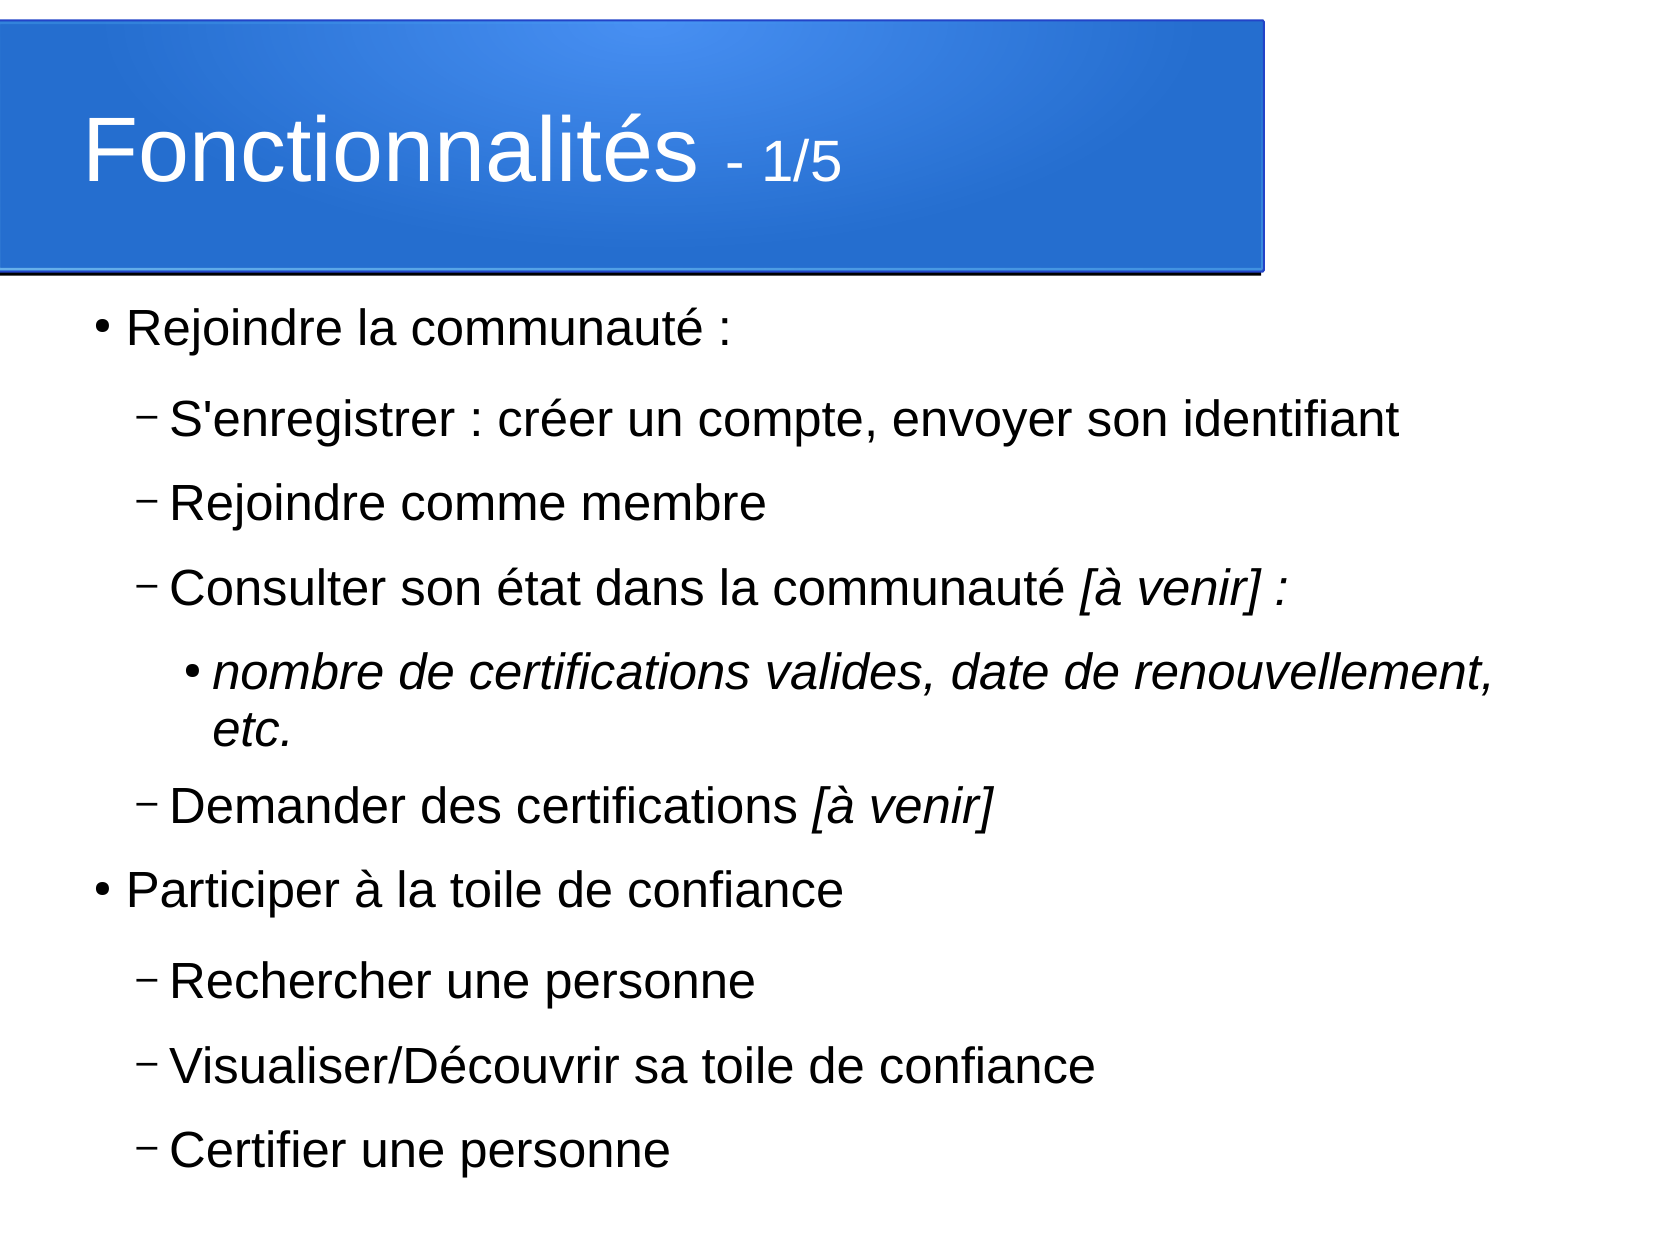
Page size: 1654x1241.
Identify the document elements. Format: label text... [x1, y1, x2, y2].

list Rejoindre la communauté : S'enregistrer : créer un compte, envoyer son identifiant Rejoindre comme membre Consulter son état dans la communauté [à venir] : nombre de certifications valides, date de renouvellement, etc. Demander des certifications [à venir] Participer à la toile de confiance Rechercher une personne Visualiser/Découvrir sa toile de confiance Certifier une personne [82, 299, 1571, 1182]
title Fonctionnalités - 1/5 [82, 47, 1235, 252]
